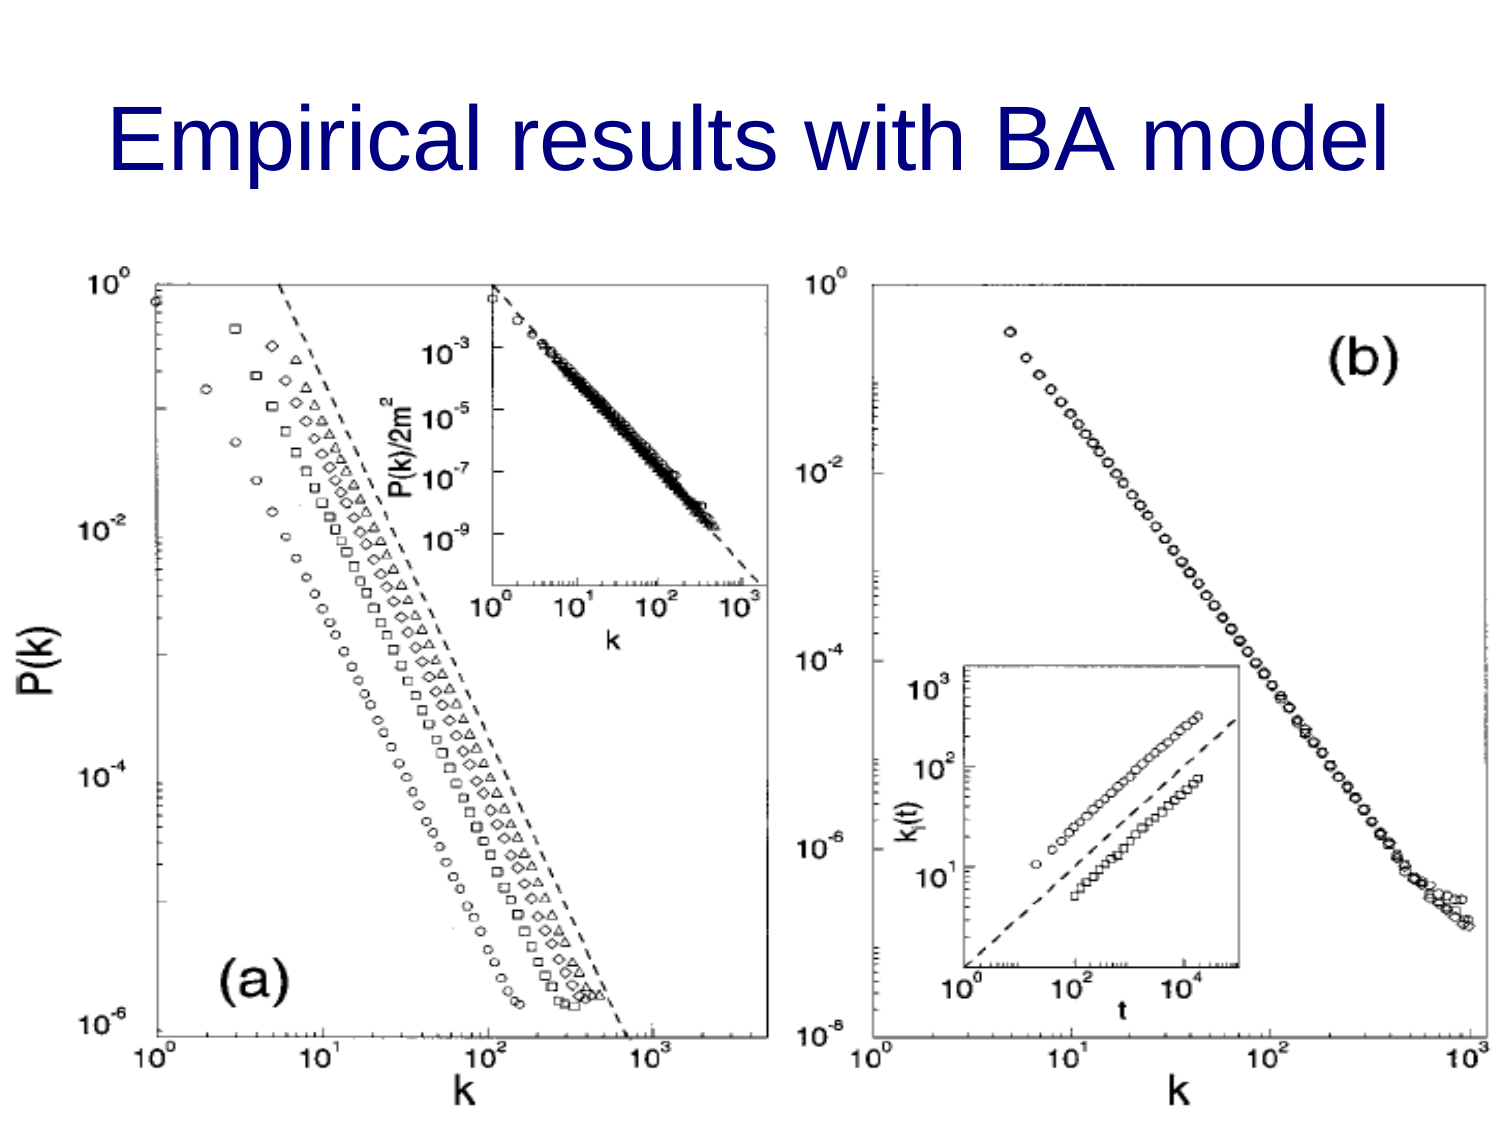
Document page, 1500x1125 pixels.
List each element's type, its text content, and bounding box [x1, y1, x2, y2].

picture [0, 249, 1500, 1125]
title Empirical results with BA model [74, 44, 1425, 233]
